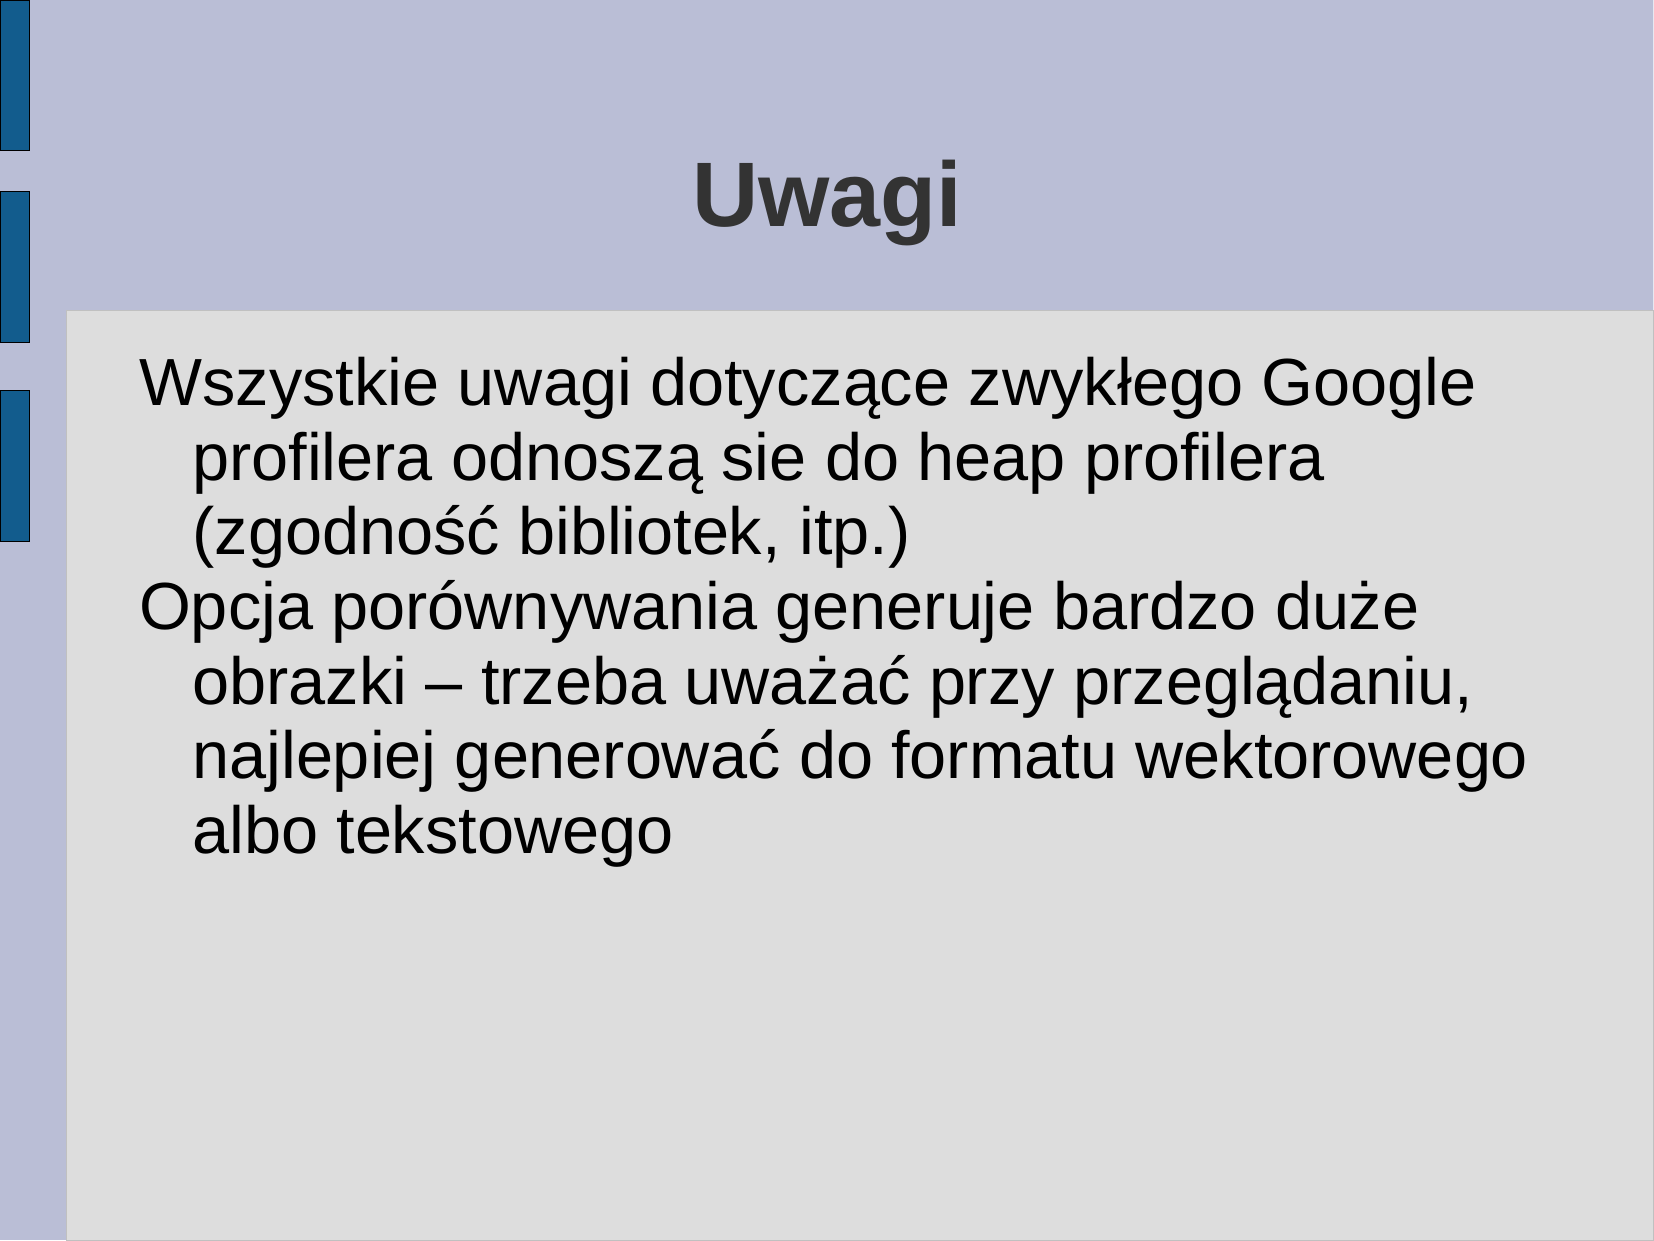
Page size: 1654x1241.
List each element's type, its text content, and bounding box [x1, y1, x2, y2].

title Uwagi [121, 91, 1534, 299]
list Wszystkie uwagi dotyczące zwykłego Google profilera odnoszą sie do heap profilera (zgodność bibliotek, itp.) Opcja porównywania generuje bardzo duże obrazki – trzeba uważać przy przeglądaniu, najlepiej generować do formatu wektorowego albo tekstowego [121, 344, 1534, 1127]
